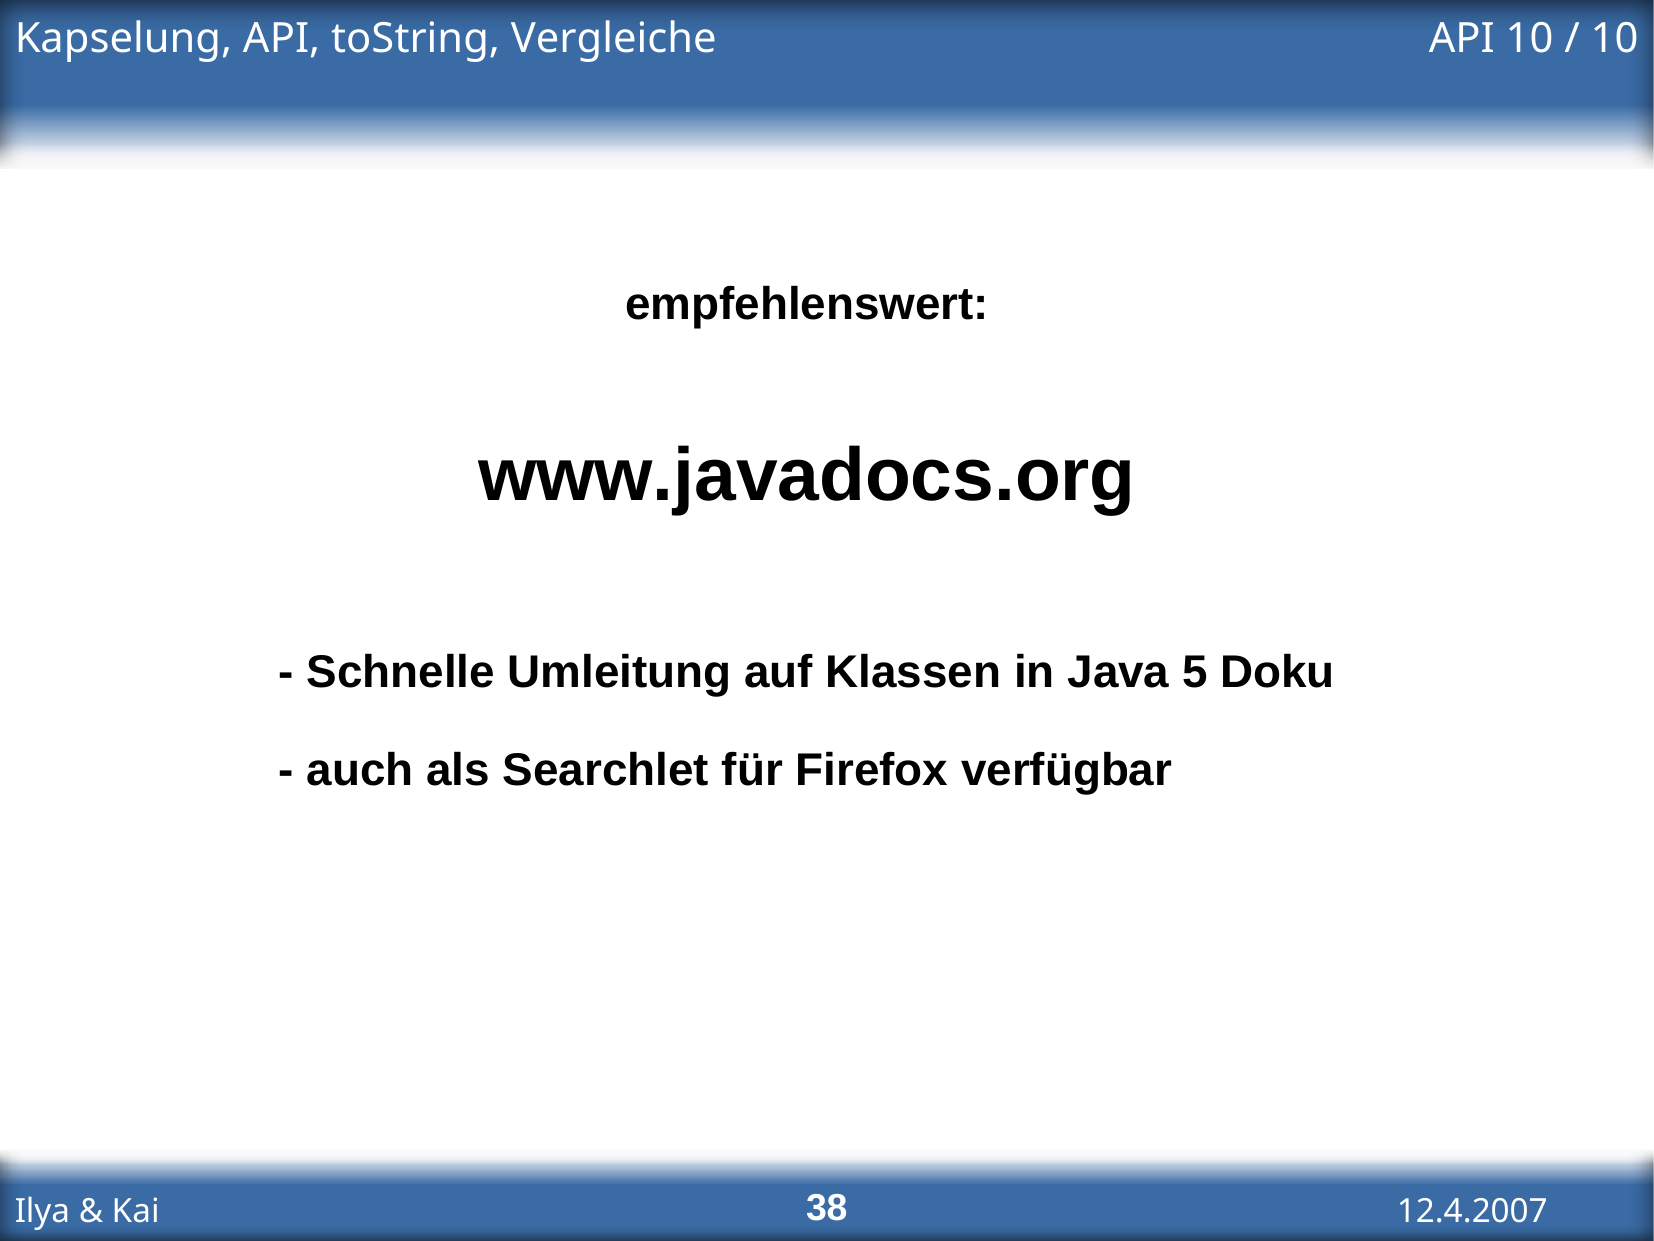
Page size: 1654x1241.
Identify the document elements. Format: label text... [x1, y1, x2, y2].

text_box API 10 / 10 [1226, 0, 1654, 73]
picture [0, 1149, 1654, 1241]
picture [0, 0, 1654, 169]
text_box empfehlenswert: www.javadocs.org - Schnelle Umleitung auf Klassen in Java 5 Doku - auch als Searchlet für Firefox verfügbar [263, 270, 1390, 847]
